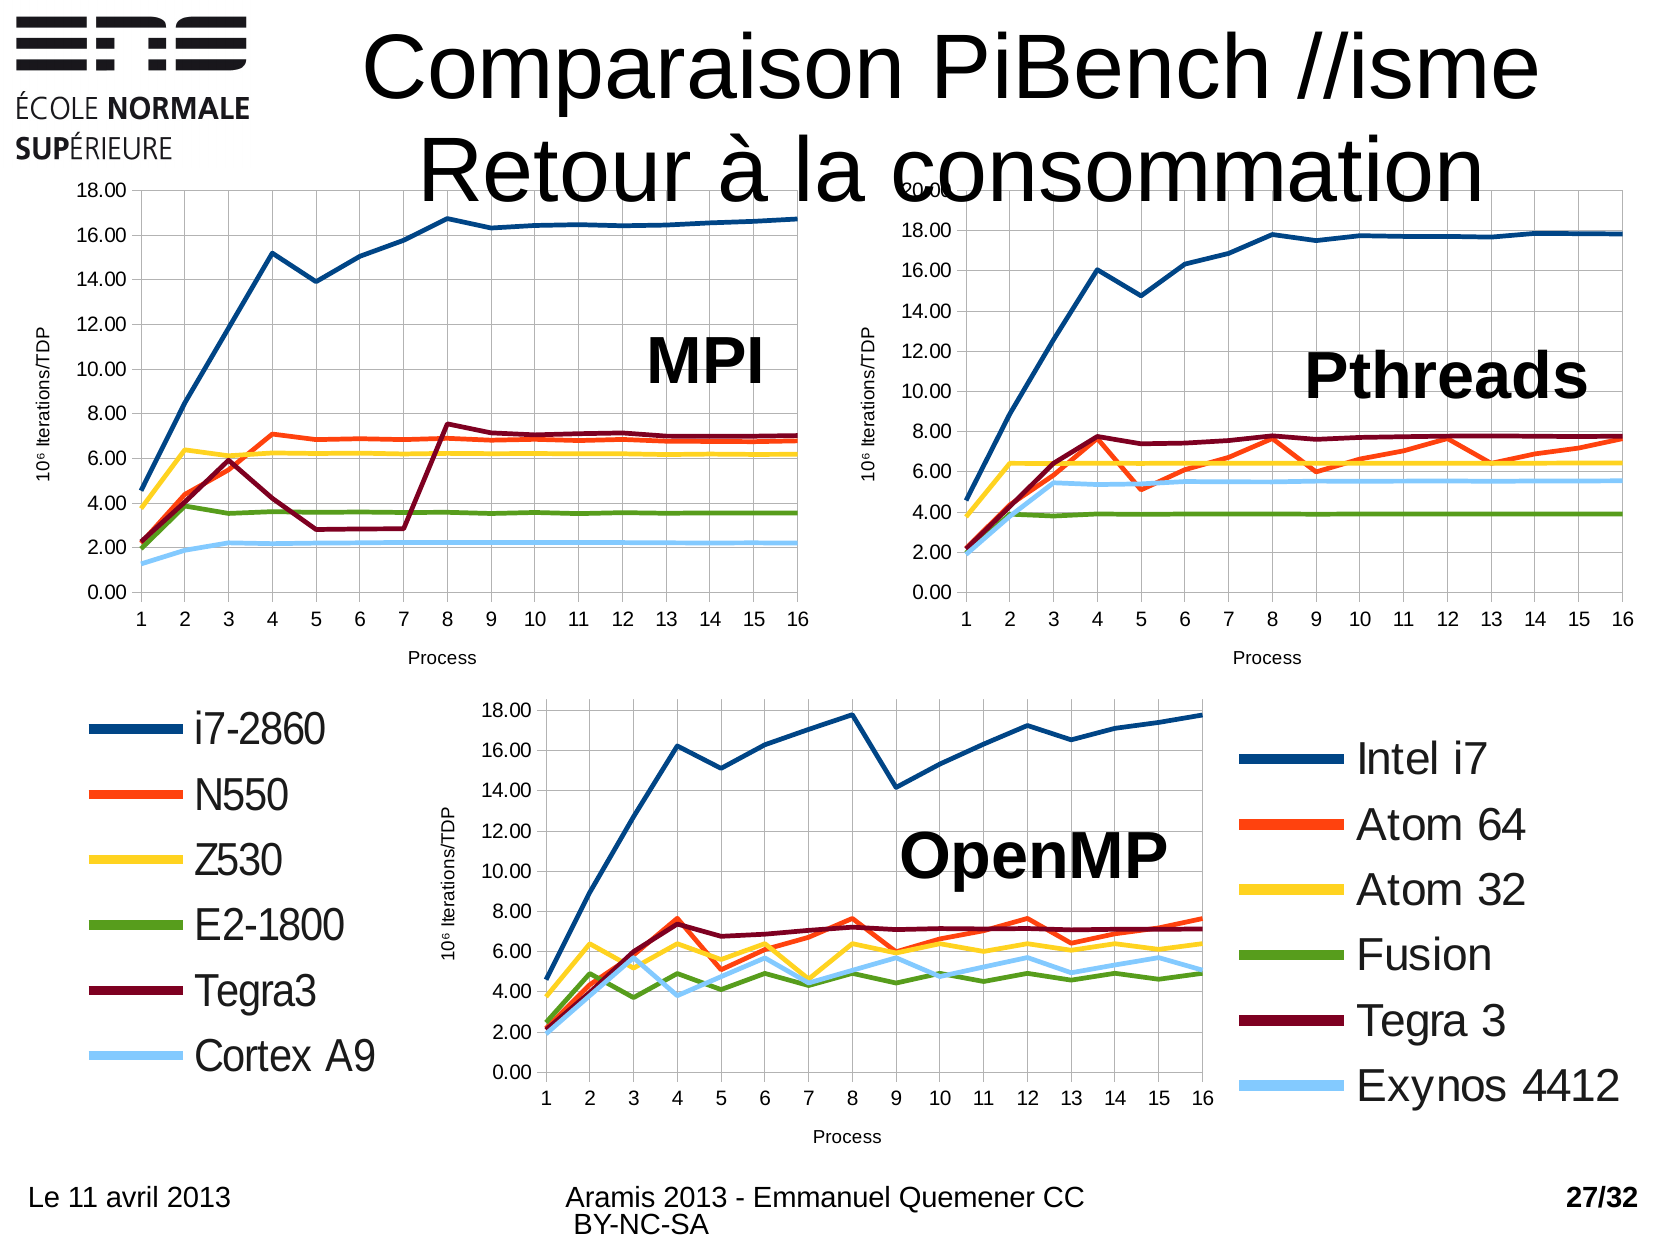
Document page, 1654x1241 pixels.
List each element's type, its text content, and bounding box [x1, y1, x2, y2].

chart [0, 168, 1651, 1180]
picture [1223, 720, 1636, 1126]
title Comparaison PiBench //isme Retour à la consommation [250, 0, 1654, 237]
picture [0, 0, 250, 168]
text_box Pthreads [1290, 330, 1606, 421]
picture [75, 690, 391, 1096]
text_box OpenMP [884, 810, 1186, 901]
text_box MPI [631, 315, 781, 406]
